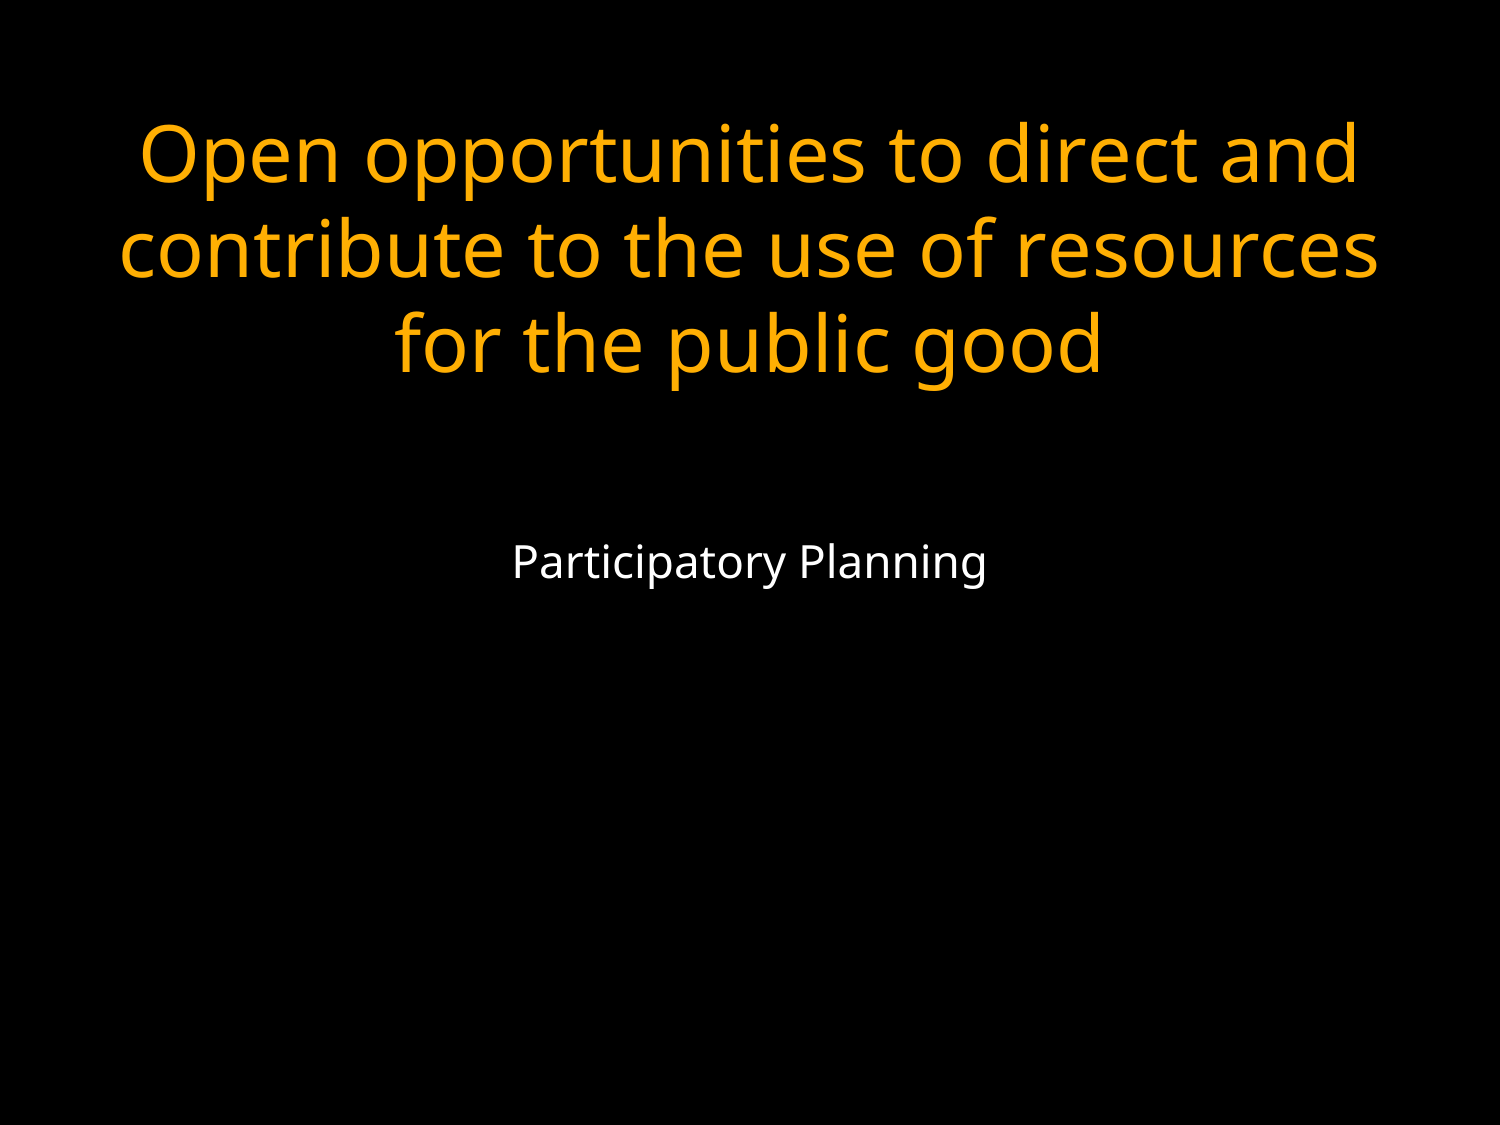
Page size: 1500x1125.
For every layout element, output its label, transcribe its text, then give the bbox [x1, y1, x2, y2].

list Participatory Planning [162, 524, 1338, 1005]
title Open opportunities to direct and contribute to the use of resources for the public good [100, 95, 1400, 396]
